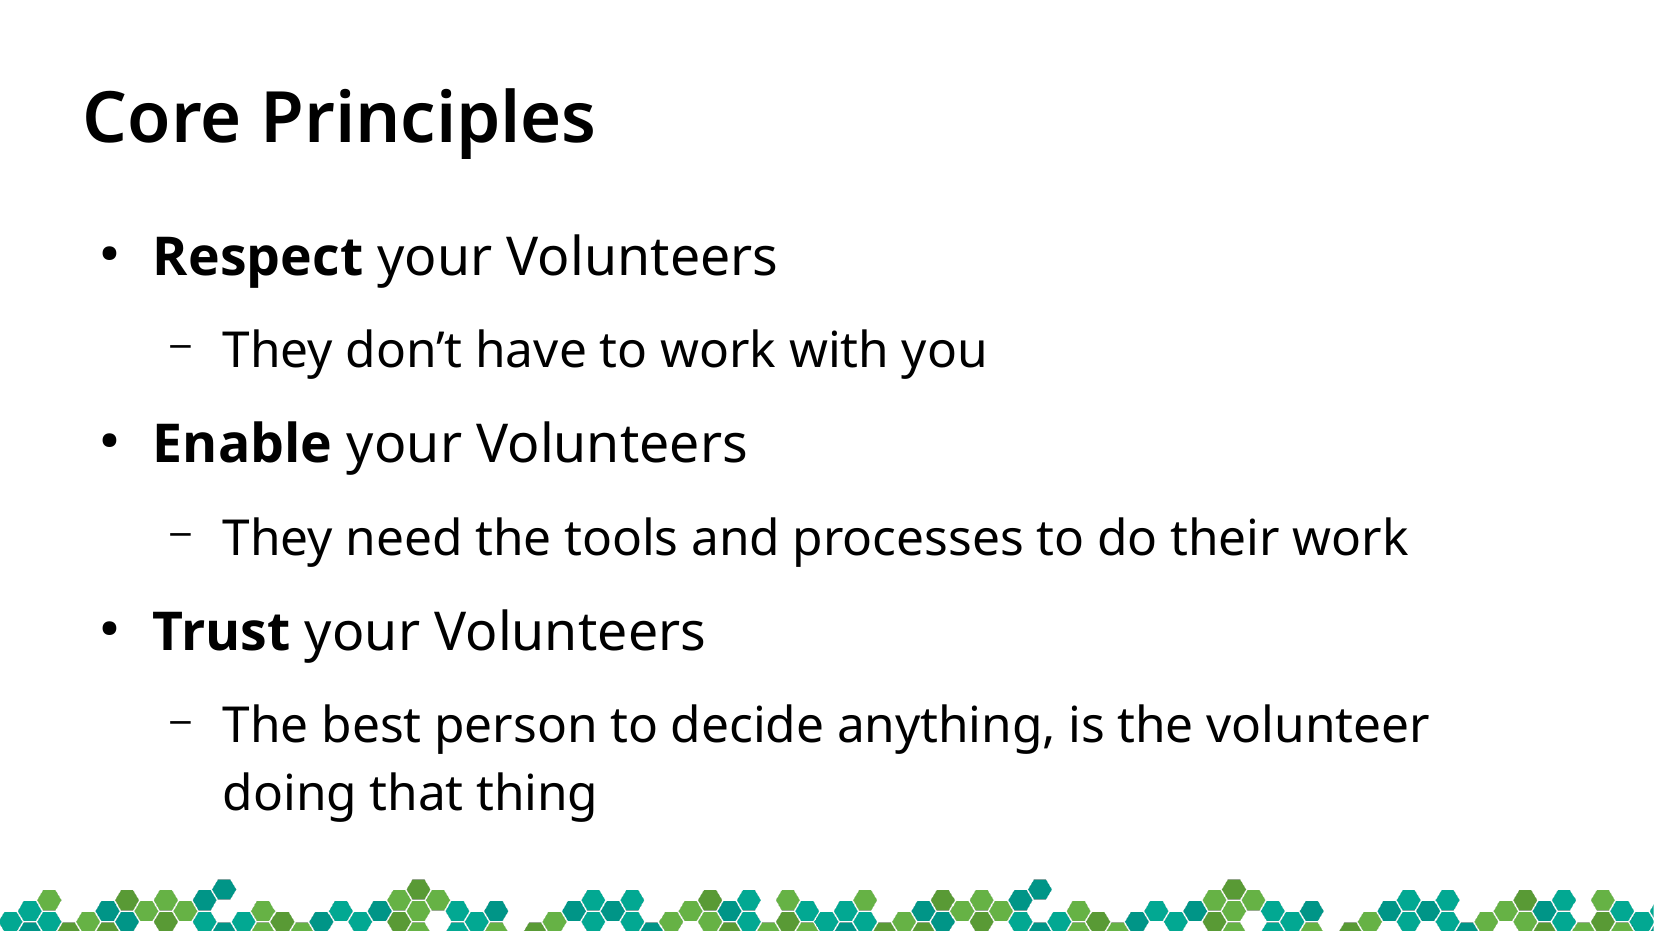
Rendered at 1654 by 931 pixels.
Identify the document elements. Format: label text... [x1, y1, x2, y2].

picture [0, 871, 1654, 931]
title Core Principles [82, 37, 1571, 193]
list Respect your Volunteers They don’t have to work with you Enable your Volunteers They need the tools and processes to do their work Trust your Volunteers The best person to decide anything, is the volunteer doing that thing [82, 217, 1571, 826]
